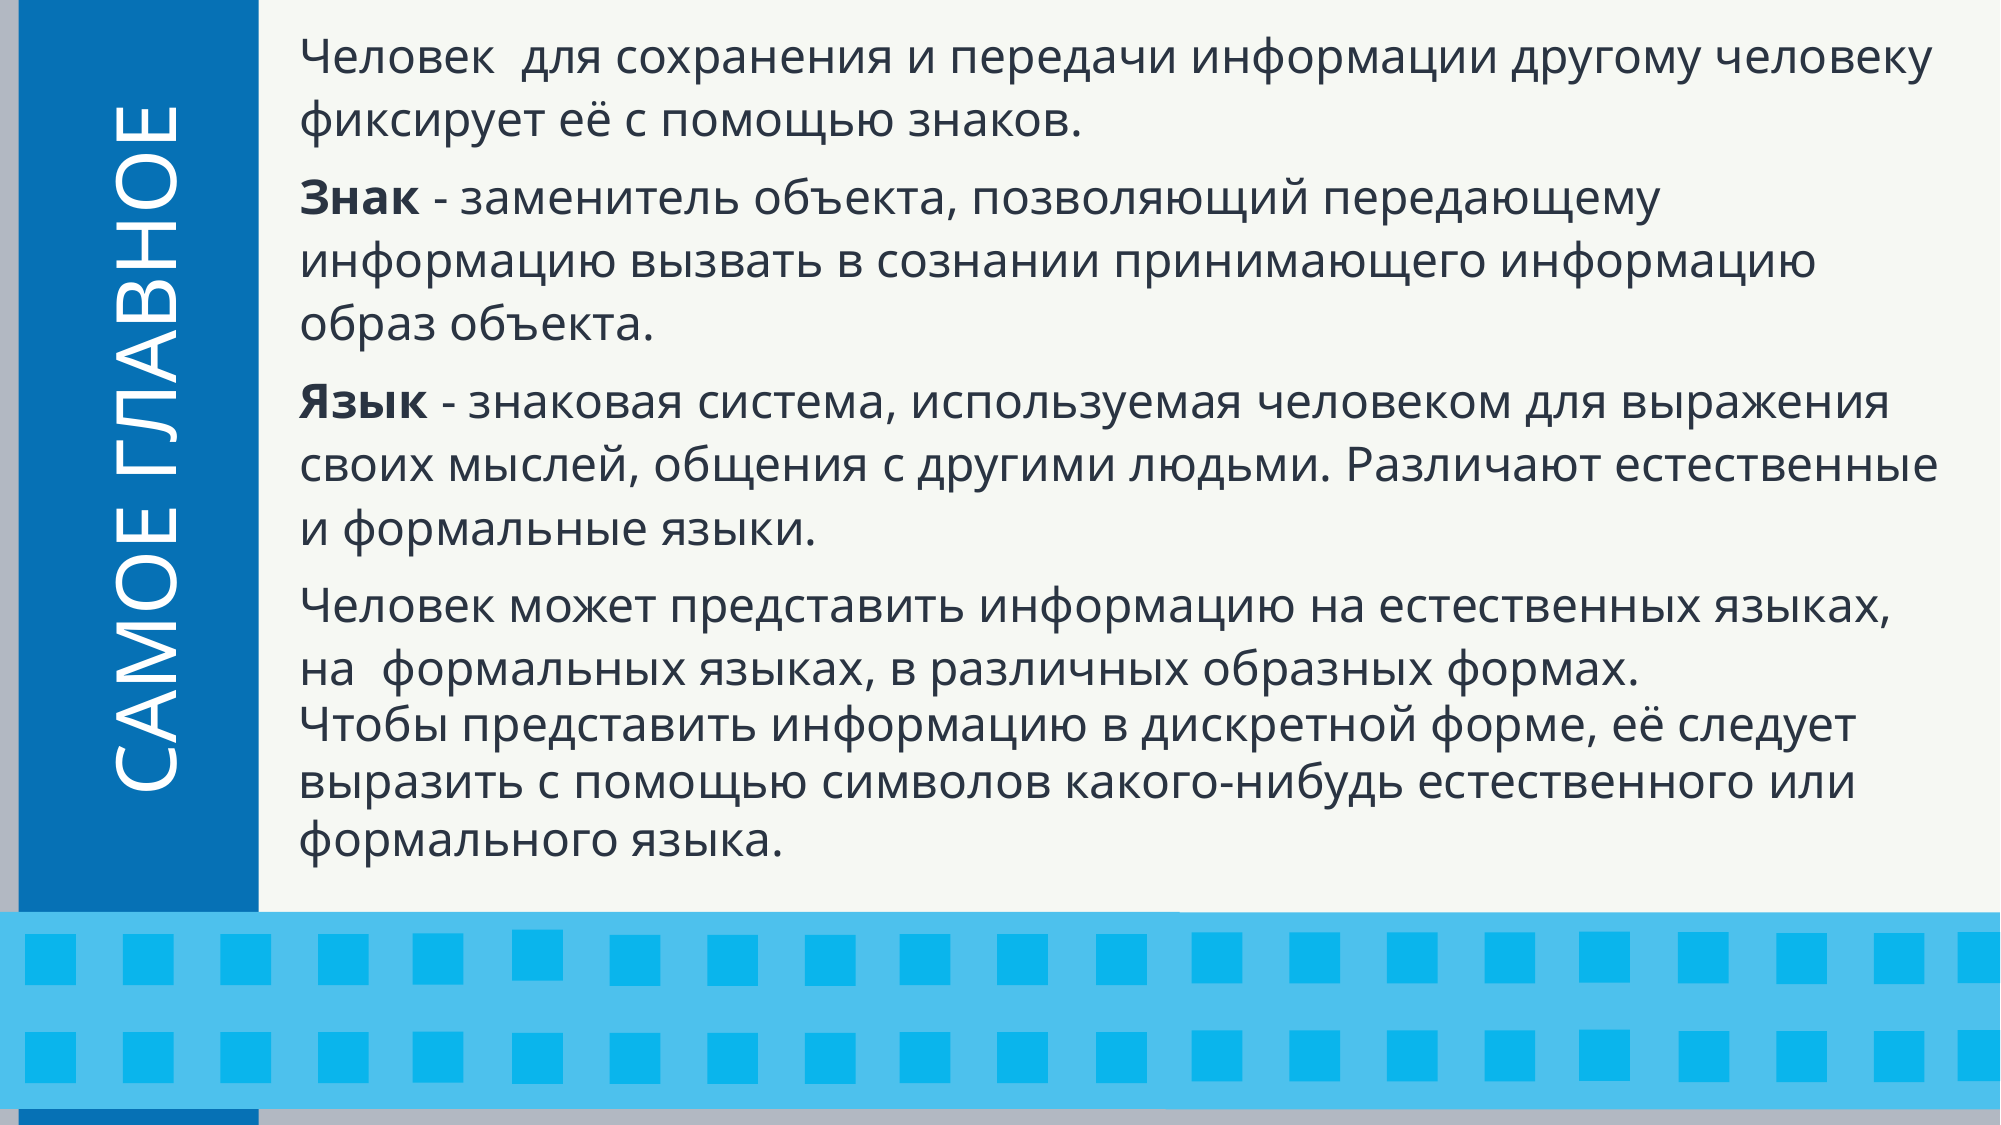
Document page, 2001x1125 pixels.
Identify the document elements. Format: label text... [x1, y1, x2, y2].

text_box Человек для сохранения и передачи информации другому человеку фиксирует её с помощью знаков. Знак - заменитель объекта, позволяющий передающему информацию вызвать в сознании принимающего информацию образ объекта. Язык - знаковая система, используемая человеком для выражения своих мыслей, общения с другими людьми. Различают естественные и формальные языки. Человек может представить информацию на естественных языках, на формальных языках, в различных образных формах. [284, 11, 1958, 686]
text_box Чтобы представить информацию в дискретной форме, её следует выразить с помощью символов какого-нибудь естественного или формального языка. [284, 686, 2000, 874]
